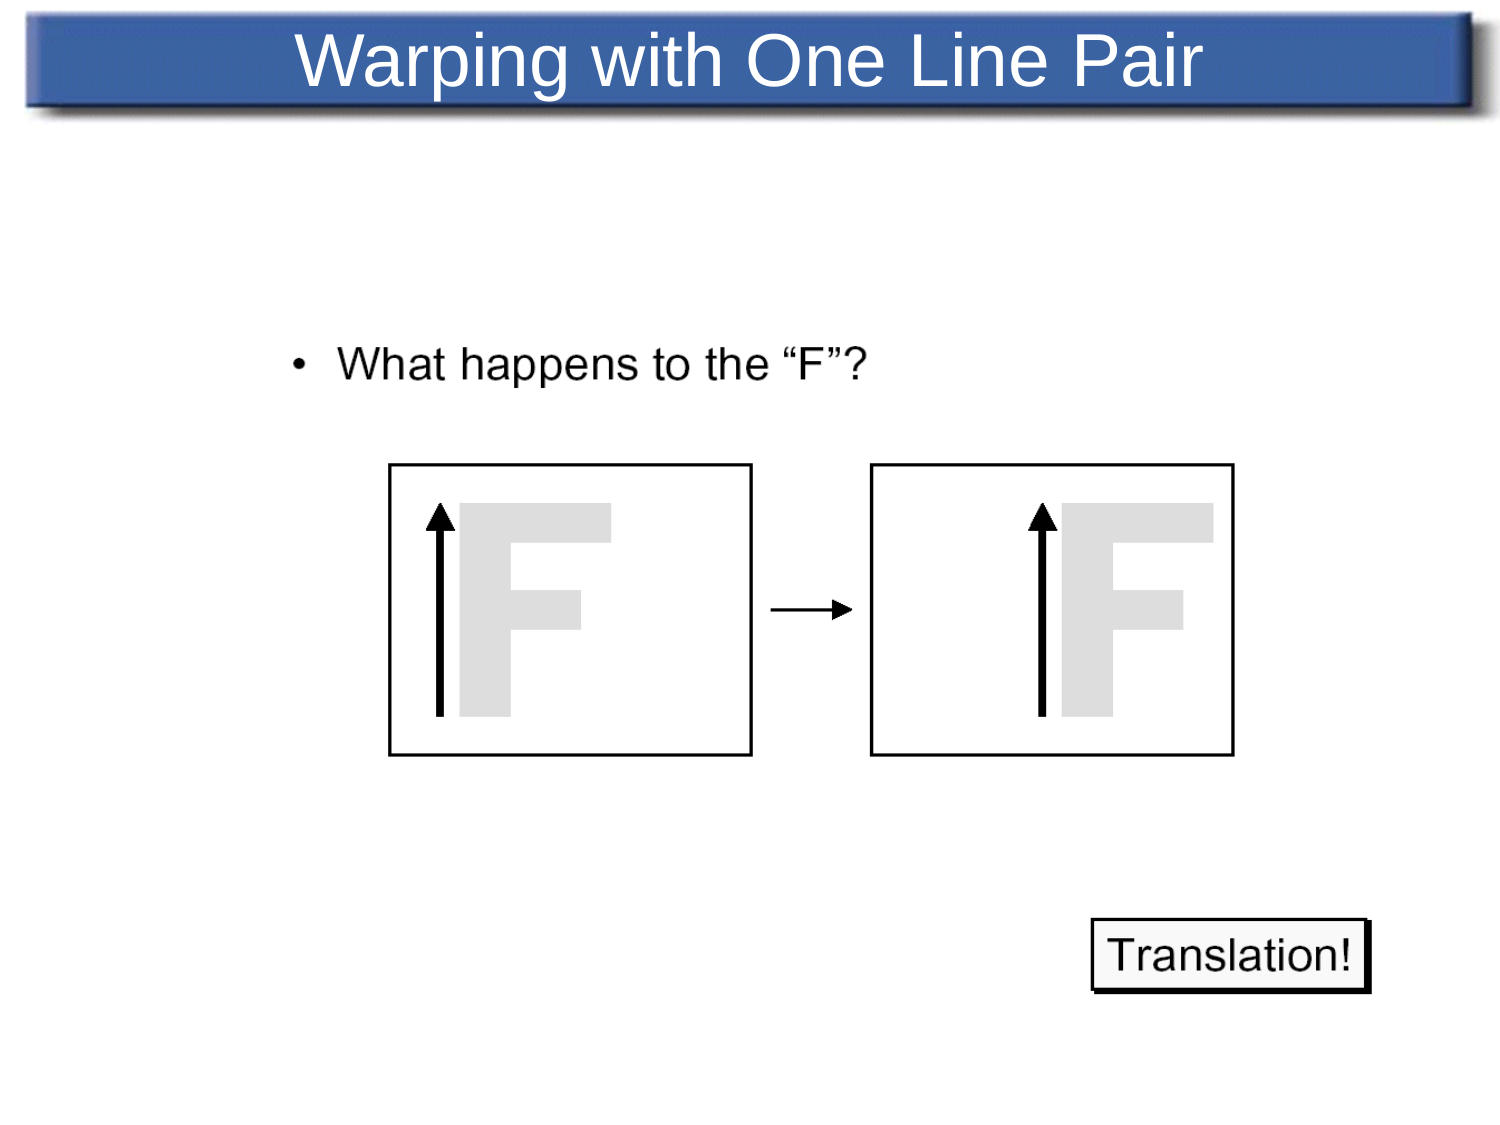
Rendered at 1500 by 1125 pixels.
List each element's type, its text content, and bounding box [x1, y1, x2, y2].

title Warping with One Line Pair [110, 3, 1389, 110]
picture [24, 9, 1500, 125]
picture [280, 330, 1383, 1007]
